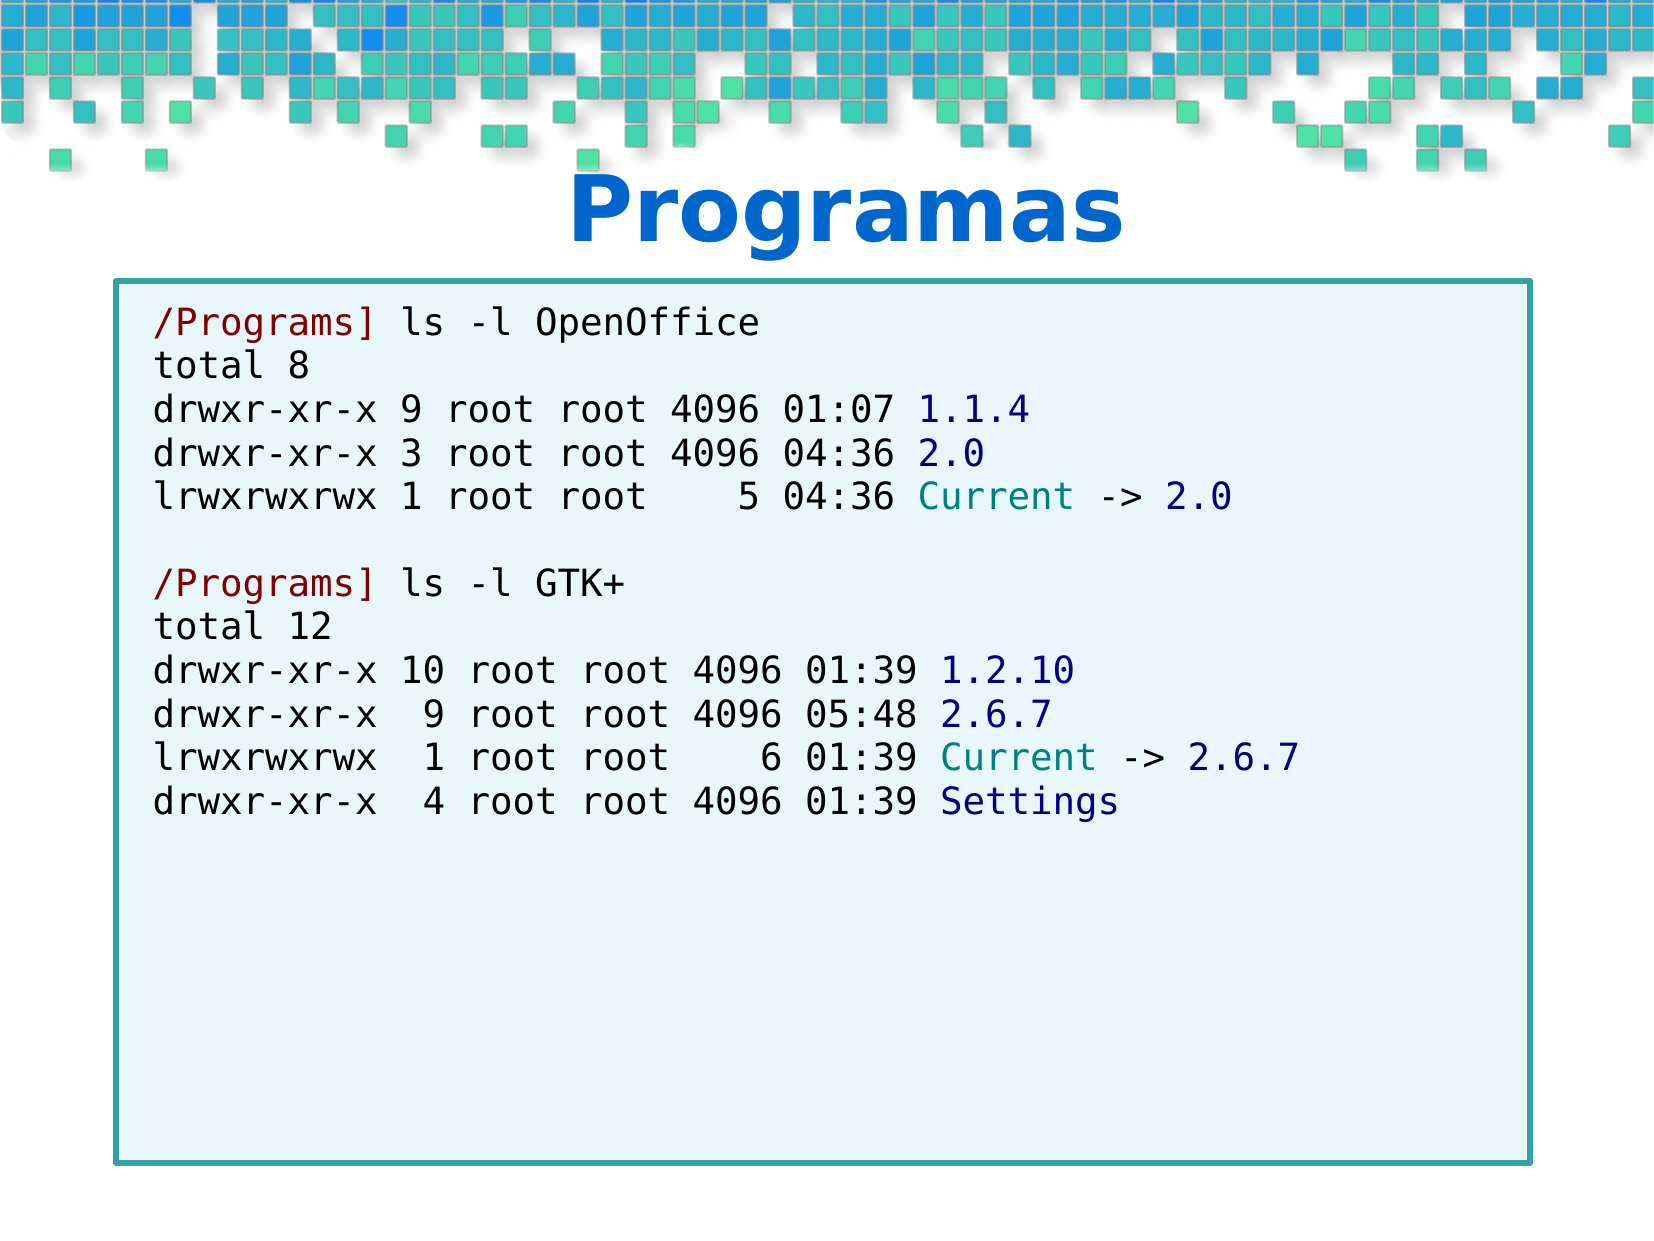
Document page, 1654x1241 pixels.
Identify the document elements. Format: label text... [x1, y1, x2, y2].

picture [0, 0, 1654, 185]
title Programas [112, 132, 1581, 287]
list /Programs] ls -l OpenOffice total 8 drwxr-xr-x 9 root root 4096 01:07 1.1.4 drwxr-xr-x 3 root root 4096 04:36 2.0 lrwxrwxrwx 1 root root 5 04:36 Current -> 2.0 /Programs] ls -l GTK+ total 12 drwxr-xr-x 10 root root 4096 01:39 1.2.10 drwxr-xr-x 9 root root 4096 05:48 2.6.7 lrwxrwxrwx 1 root root 6 01:39 Current -> 2.6.7 drwxr-xr-x 4 root root 4096 01:39 Settings [127, 300, 1540, 1155]
